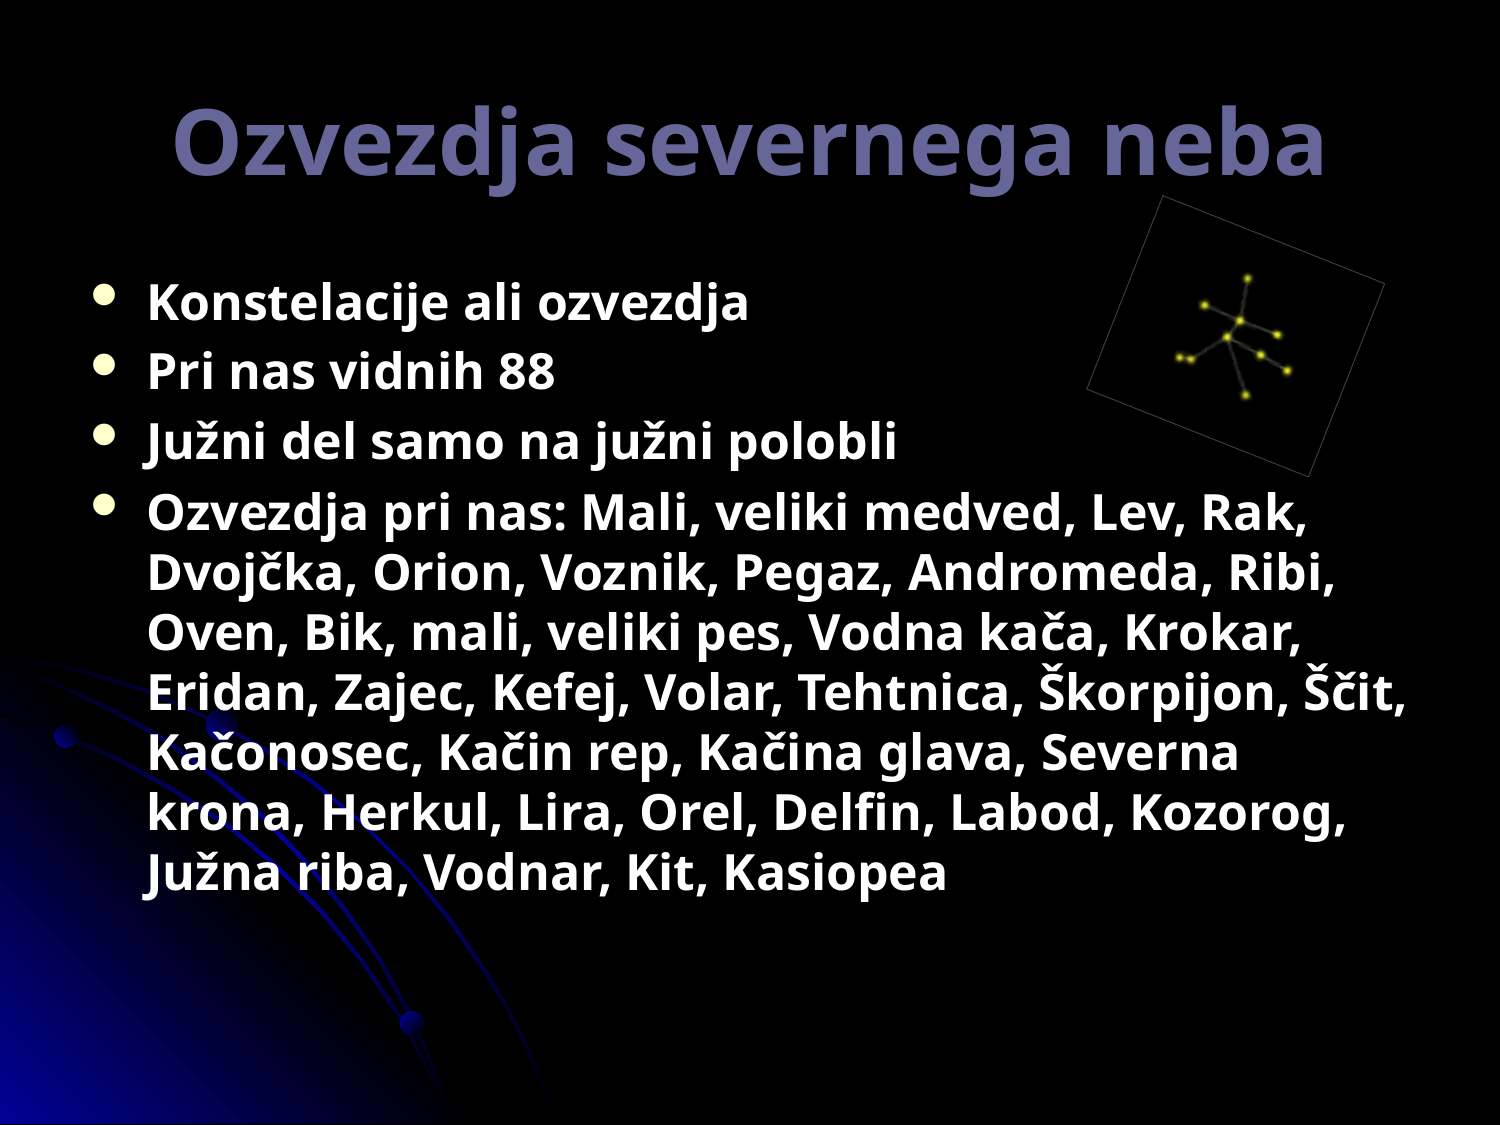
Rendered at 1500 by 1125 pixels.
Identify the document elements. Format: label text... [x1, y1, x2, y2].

picture [1086, 195, 1385, 477]
list Konstelacije ali ozvezdja Pri nas vidnih 88 Južni del samo na južni polobli Ozvezdja pri nas: Mali, veliki medved, Lev, Rak, Dvojčka, Orion, Voznik, Pegaz, Andromeda, Ribi, Oven, Bik, mali, veliki pes, Vodna kača, Krokar, Eridan, Zajec, Kefej, Volar, Tehtnica, Škorpijon, Ščit, Kačonosec, Kačin rep, Kačina glava, Severna krona, Herkul, Lira, Orel, Delfin, Labod, Kozorog, Južna riba, Vodnar, Kit, Kasiopea [75, 262, 1425, 1006]
title Ozvezdja severnega neba [75, 45, 1425, 233]
